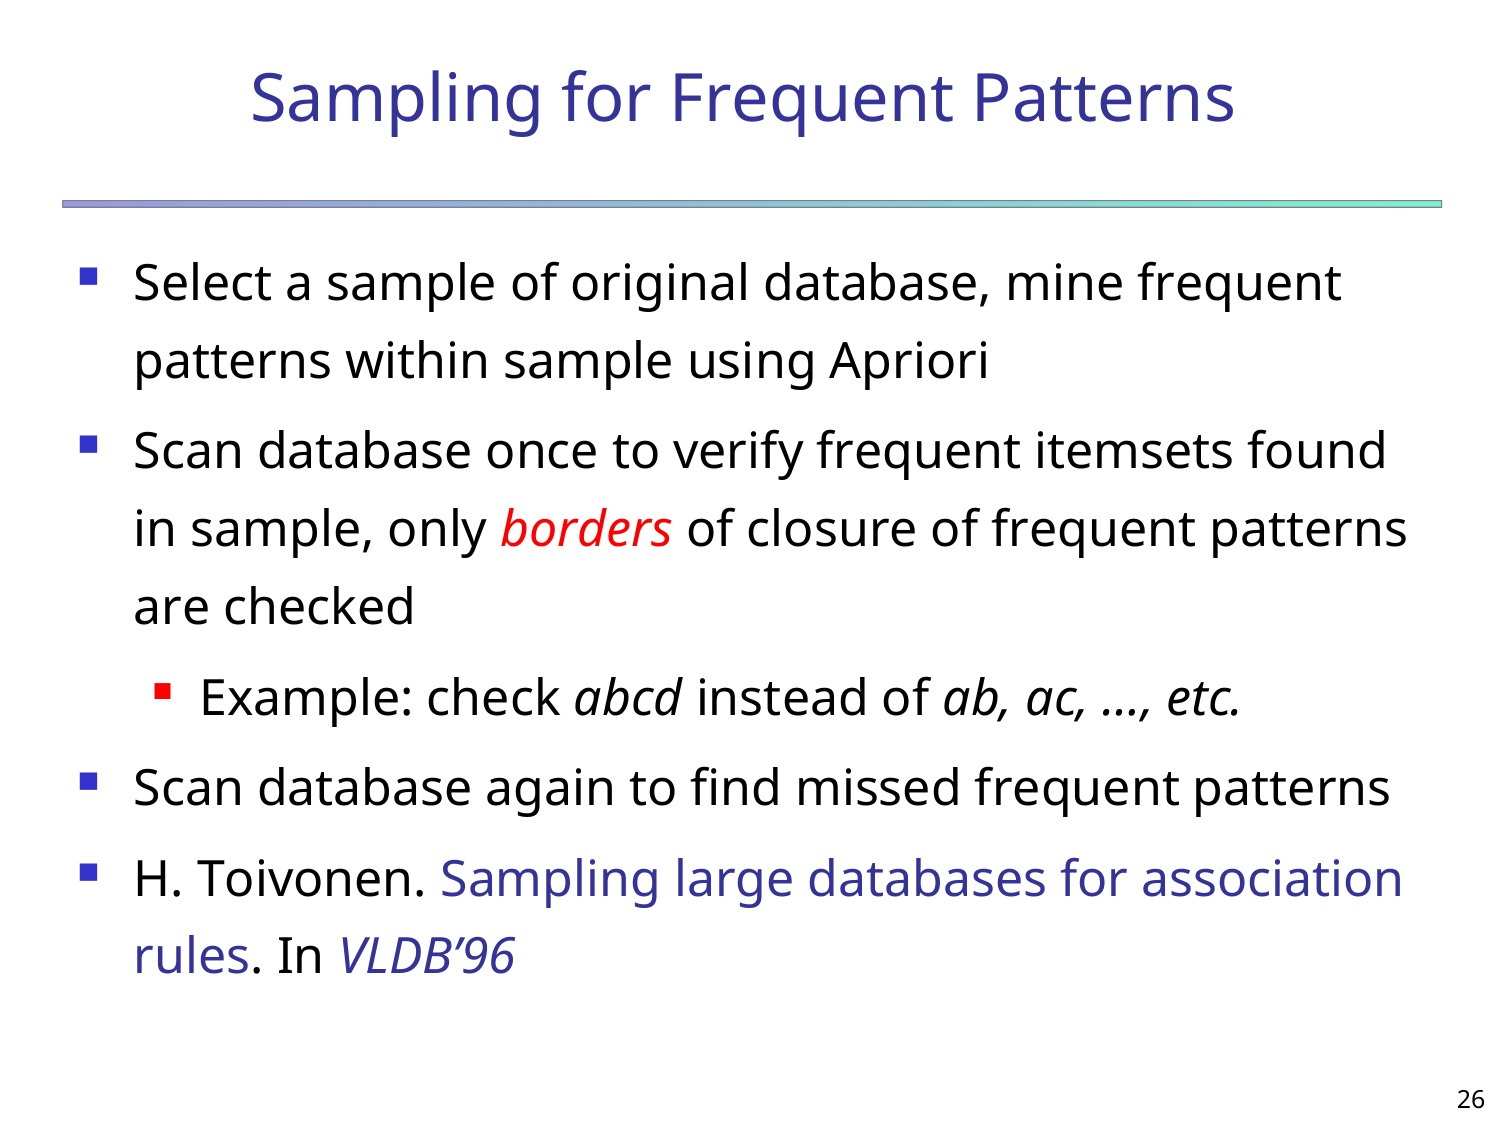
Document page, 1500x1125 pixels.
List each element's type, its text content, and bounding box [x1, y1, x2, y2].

text_box <number> [1187, 1062, 1500, 1125]
title Sampling for Frequent Patterns [62, 47, 1426, 143]
list Select a sample of original database, mine frequent patterns within sample using Apriori Scan database once to verify frequent itemsets found in sample, only borders of closure of frequent patterns are checked Example: check abcd instead of ab, ac, …, etc. Scan database again to find missed frequent patterns H. Toivonen. Sampling large databases for association rules. In VLDB’96 [62, 224, 1438, 1063]
